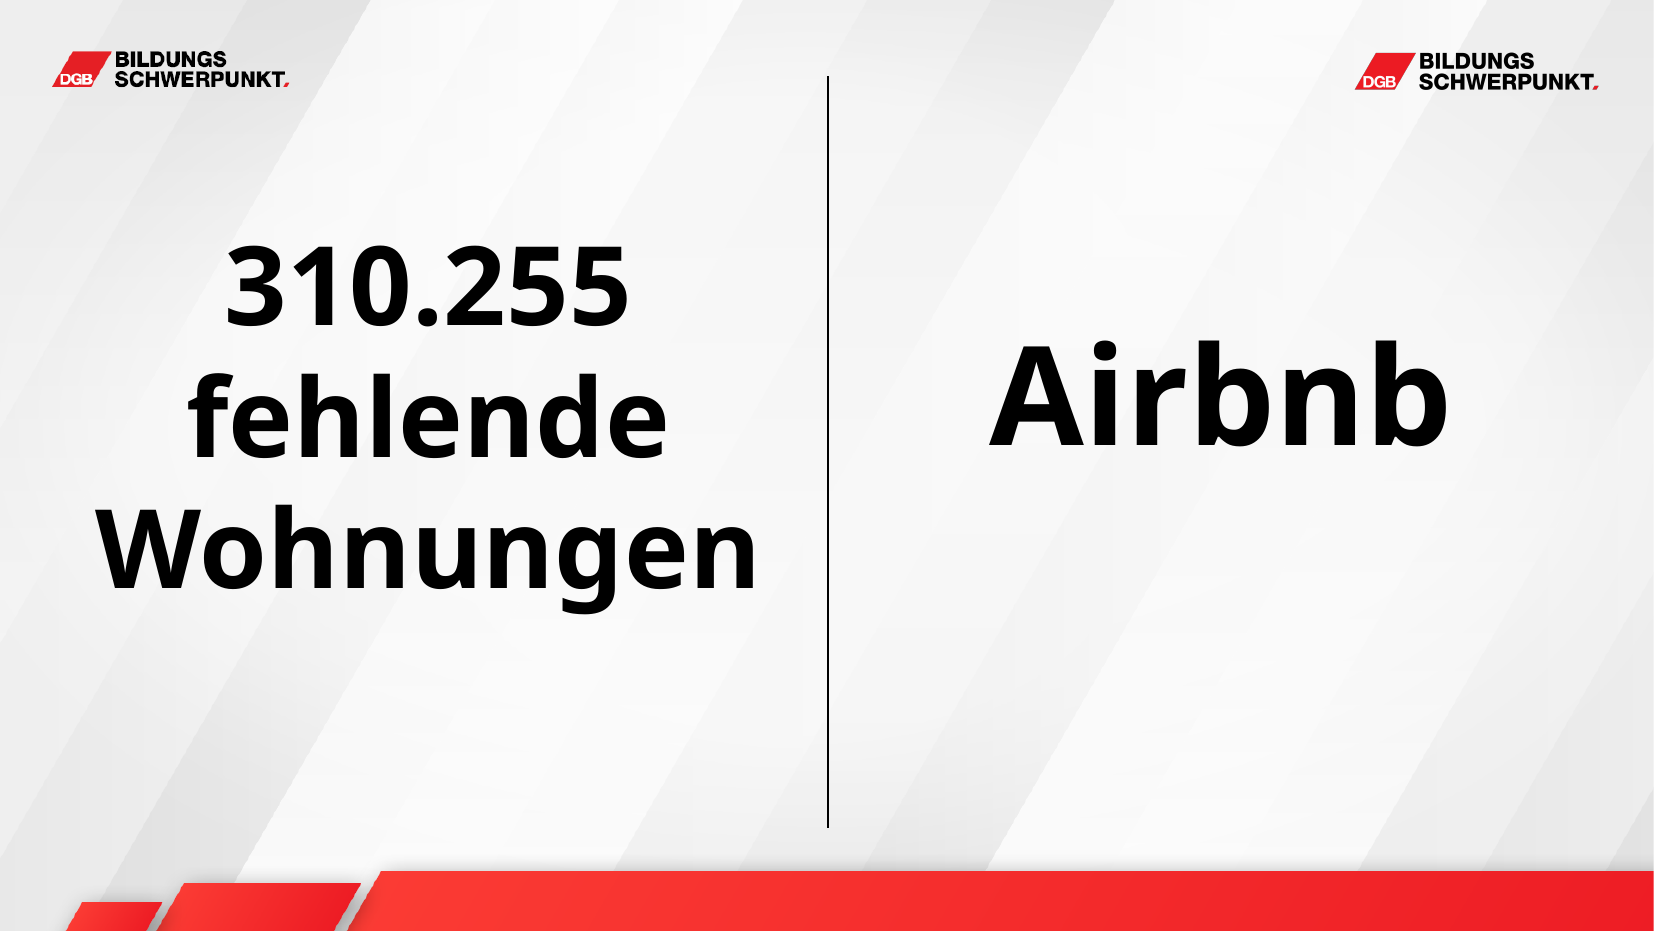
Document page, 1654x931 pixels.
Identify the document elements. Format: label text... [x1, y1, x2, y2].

picture [1354, 52, 1599, 90]
list 310.255 fehlende Wohnungen [92, 216, 764, 722]
text_box Airbnb [885, 307, 1557, 744]
